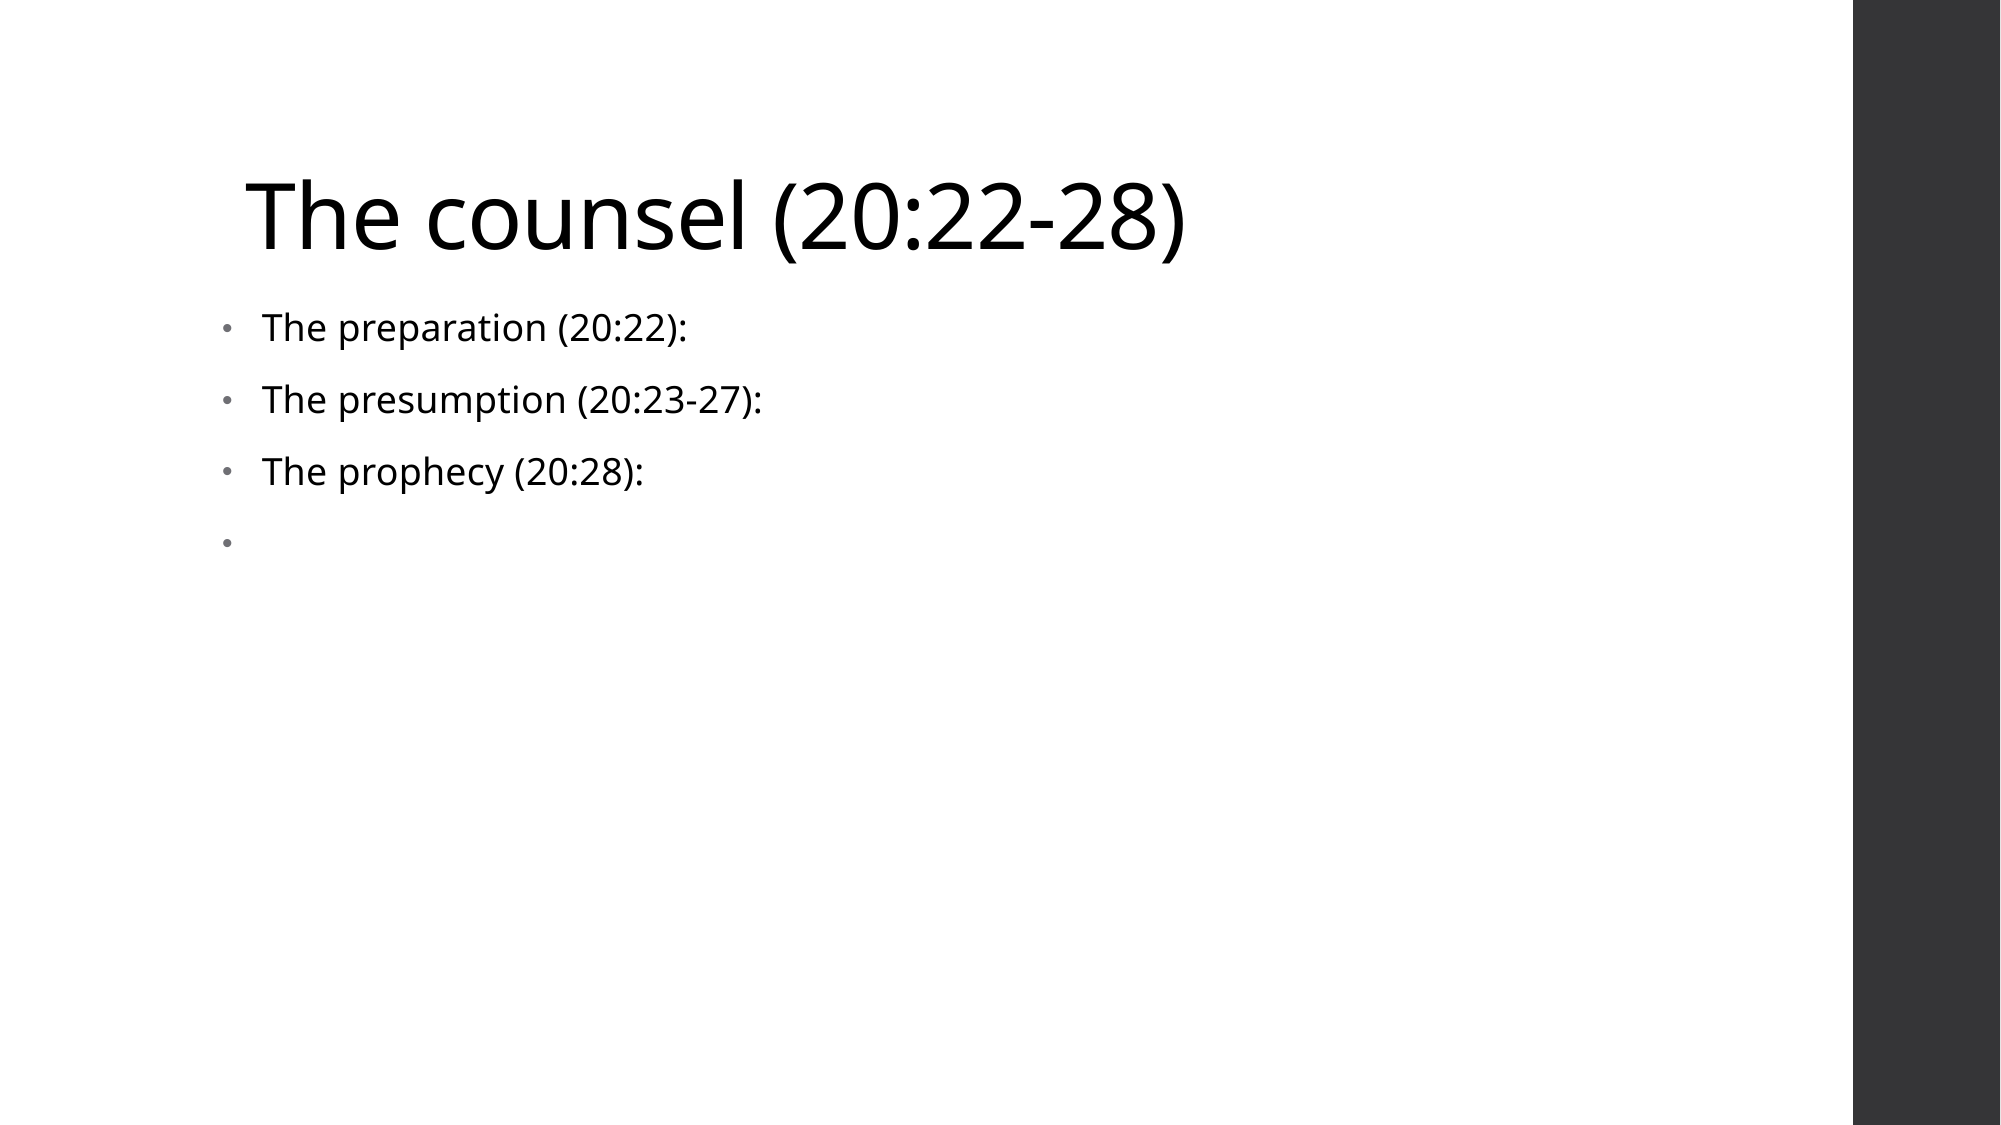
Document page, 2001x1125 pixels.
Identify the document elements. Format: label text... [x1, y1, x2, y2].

list The preparation (20:22): The presumption (20:23-27): The prophecy (20:28): [206, 299, 1617, 1014]
title The counsel (20:22-28) [206, 60, 1797, 278]
